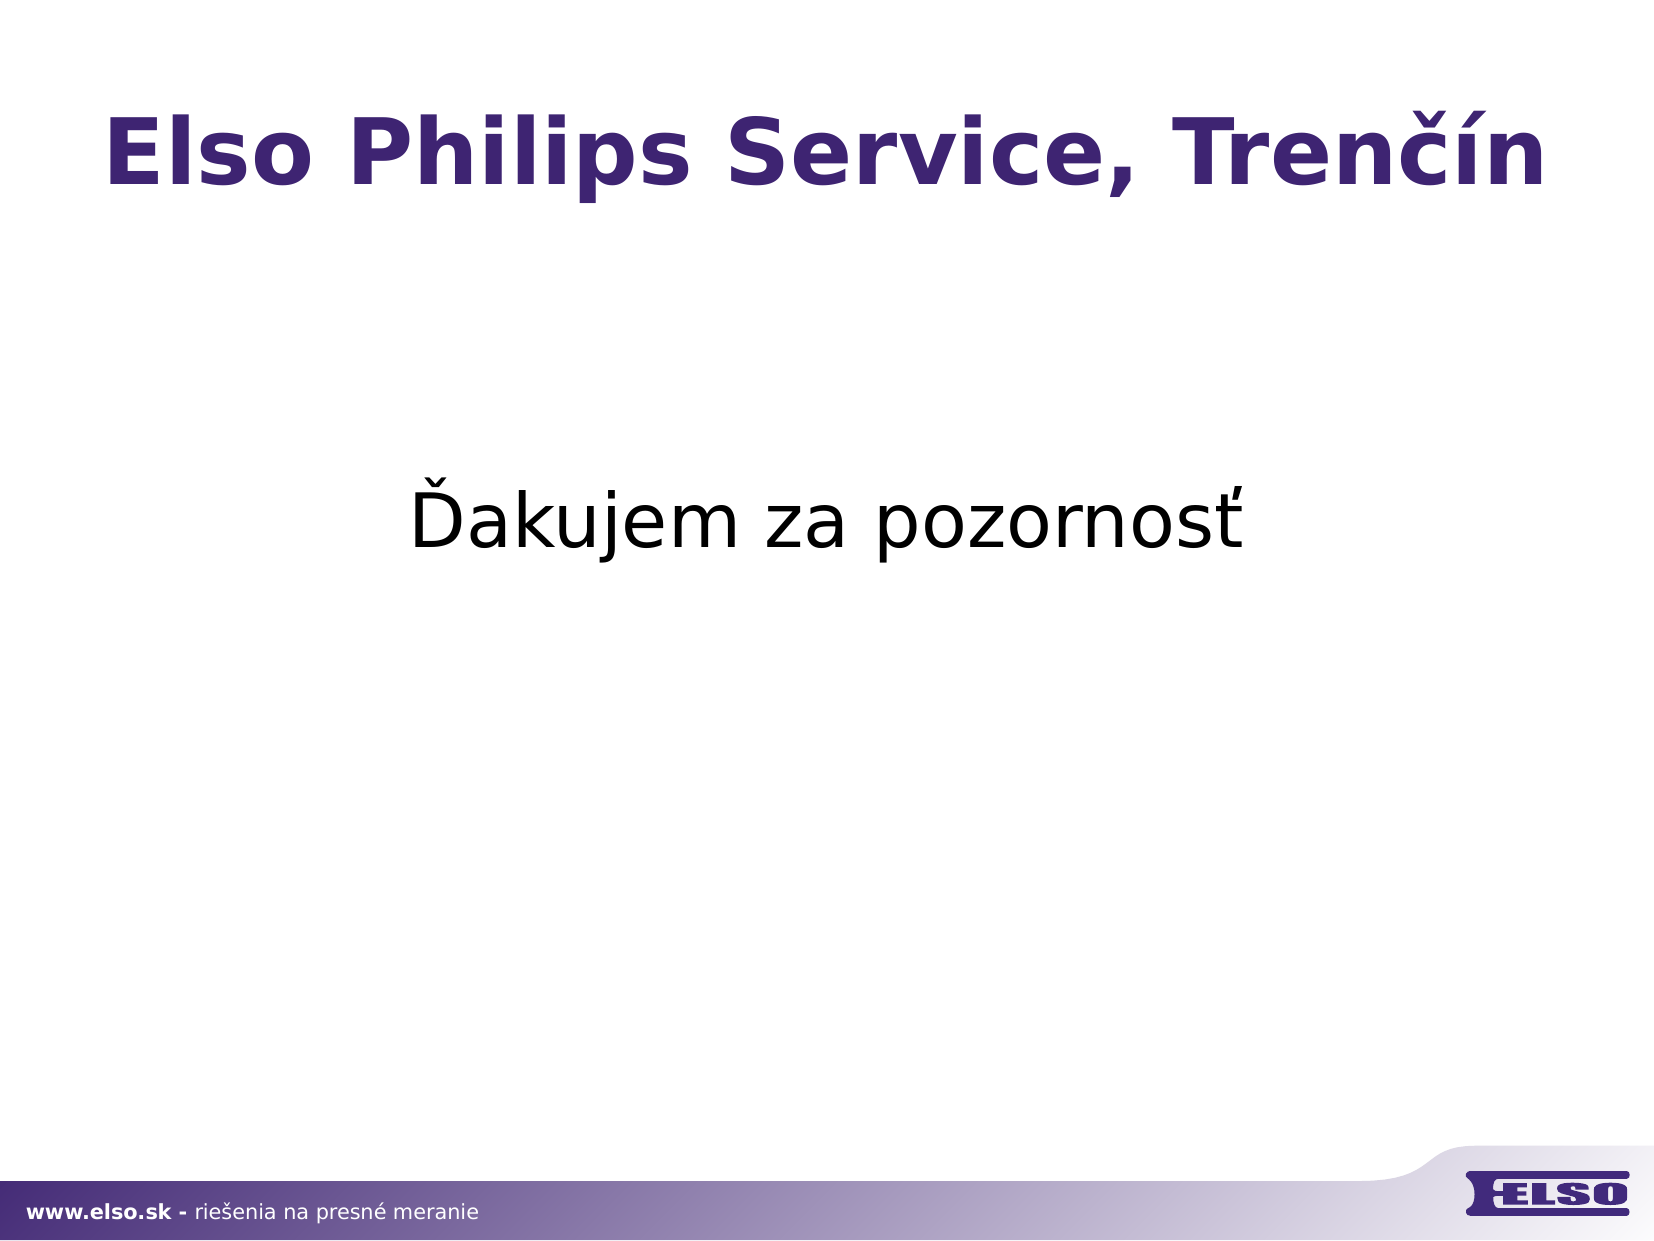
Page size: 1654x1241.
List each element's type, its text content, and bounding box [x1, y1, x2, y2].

subtitle Ďakujem za pozornosť Marián Hubinský [82, 290, 1571, 910]
title Elso Philips Service, Trenčín [82, 49, 1571, 257]
